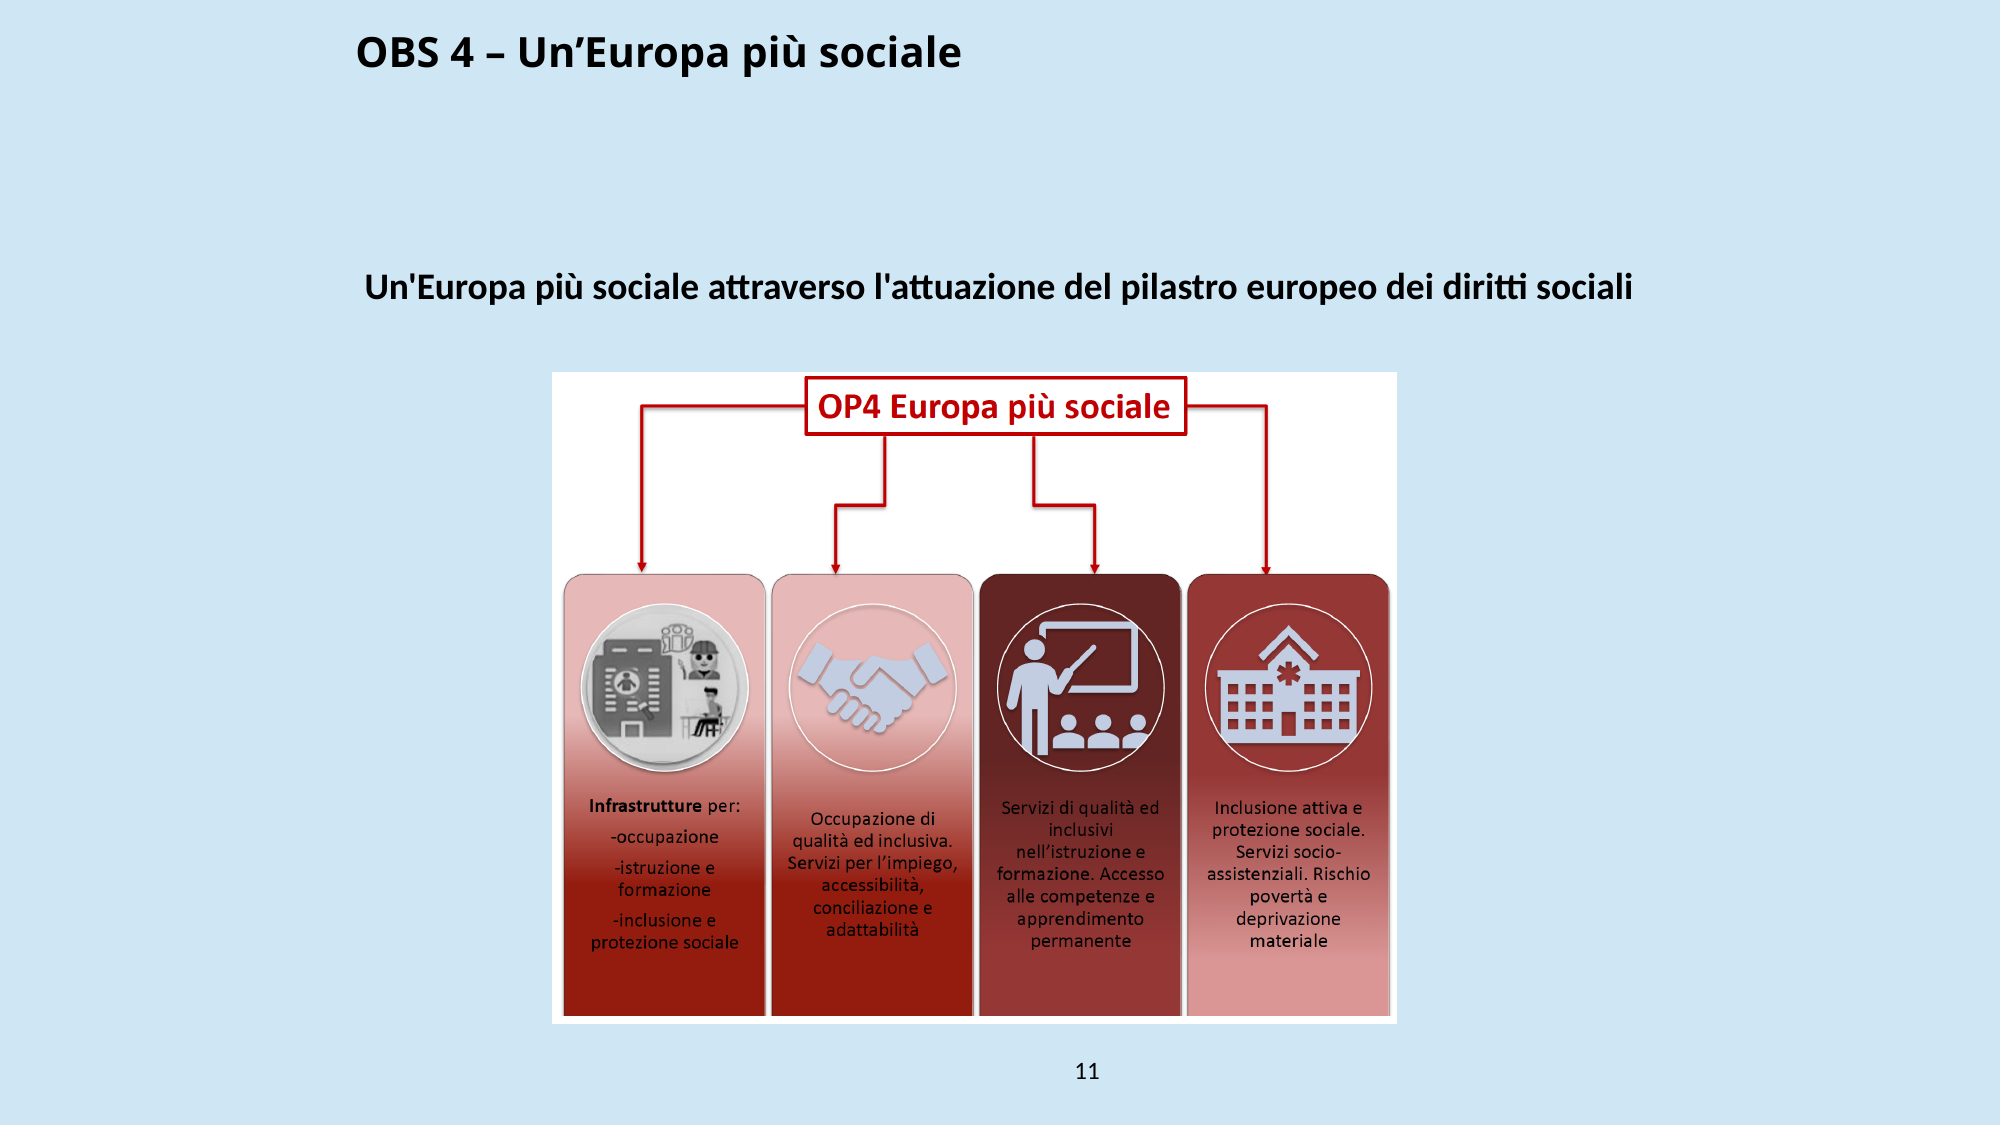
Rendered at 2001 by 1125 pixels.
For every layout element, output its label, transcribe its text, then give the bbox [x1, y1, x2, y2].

slide_number <numero> [1059, 1042, 1397, 1103]
picture [552, 372, 1397, 1024]
text_box Un'Europa più sociale attraverso l'attuazione del pilastro europeo dei diritti sociali [326, 254, 1674, 372]
text_box OBS 4 – Un’Europa più sociale [0, 24, 1370, 165]
